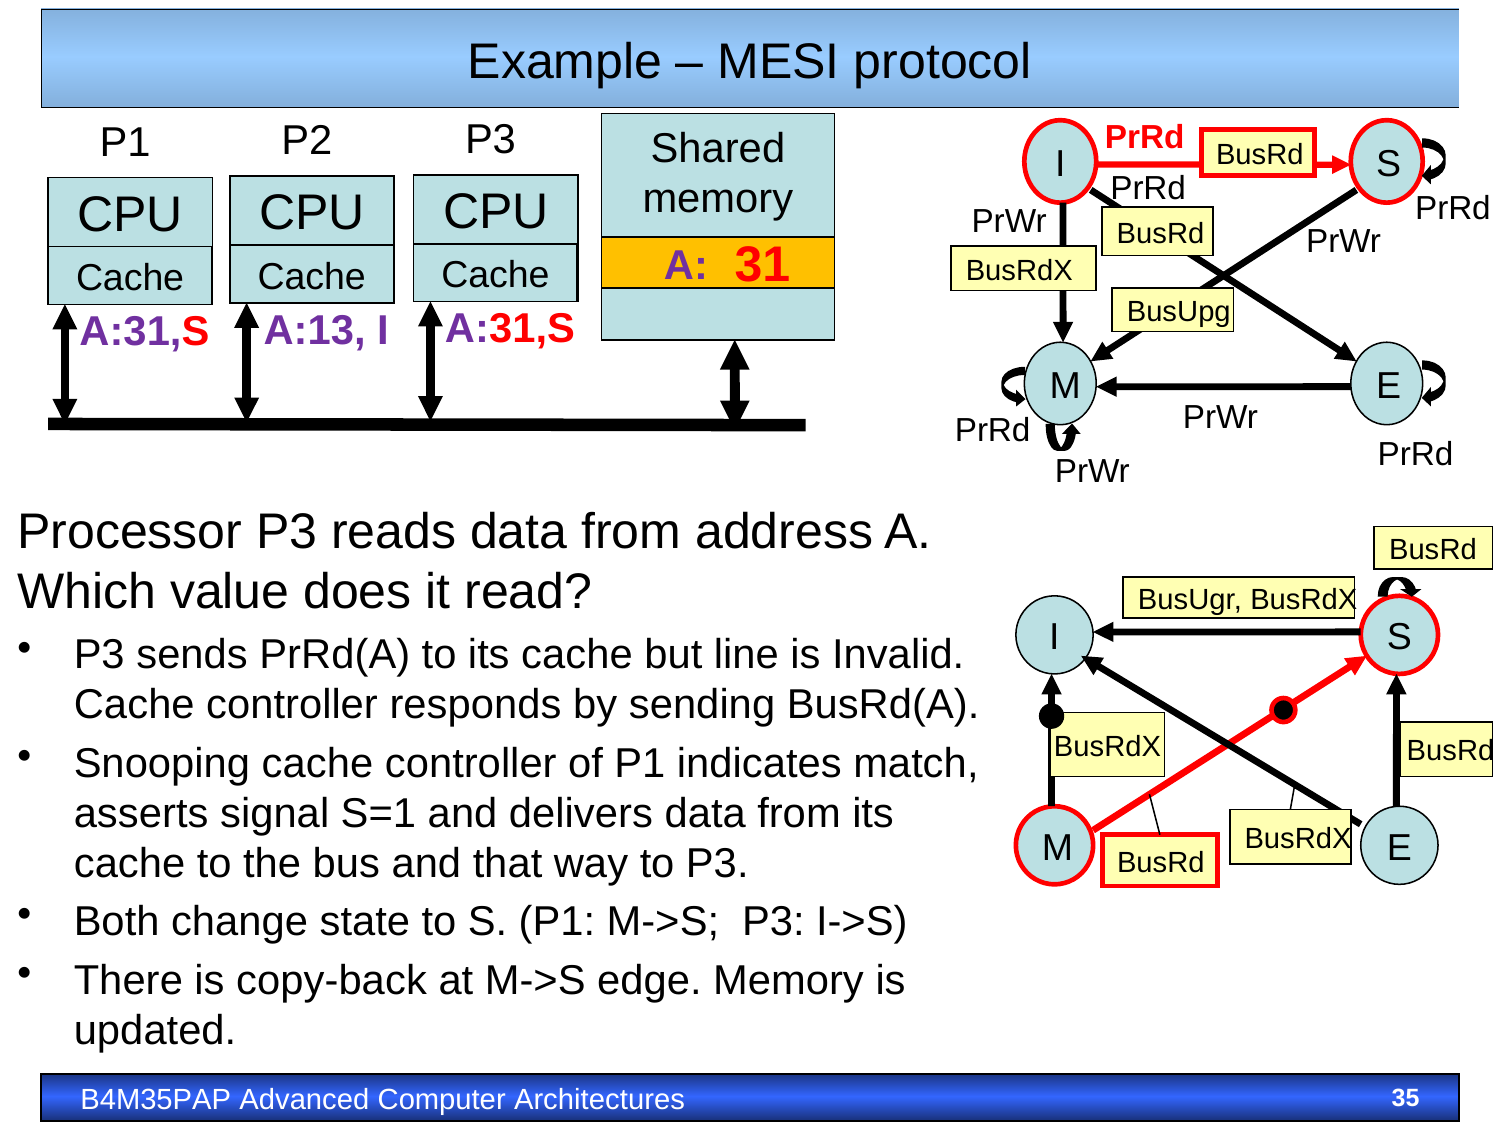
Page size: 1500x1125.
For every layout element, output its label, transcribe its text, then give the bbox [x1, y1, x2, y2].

text_box A: [638, 230, 724, 296]
text_box BusUgr, BusRdX [1123, 577, 1355, 618]
text_box E [1350, 342, 1423, 424]
text_box PrWr [1291, 211, 1423, 312]
text_box Cache [229, 245, 394, 303]
title Example – MESI protocol [41, 8, 1459, 108]
text_box S [1360, 595, 1439, 674]
text_box BusRd [1101, 214, 1213, 256]
text_box P3 [449, 108, 532, 170]
text_box Shared memory [601, 289, 835, 340]
text_box Cache [48, 246, 212, 305]
text_box BusRd [1102, 834, 1218, 886]
text_box [1046, 424, 1079, 451]
text_box BusRd [1373, 526, 1493, 570]
text_box [1422, 361, 1445, 405]
text_box BusRdX [1229, 809, 1351, 864]
text_box I [1024, 120, 1058, 191]
text_box BusRdX [950, 246, 1097, 291]
text_box Cache [413, 243, 578, 302]
text_box PrRd [933, 400, 1046, 456]
text_box S [1350, 120, 1423, 203]
text_box CPU [229, 176, 395, 295]
text_box CPU [413, 174, 578, 243]
text_box BusRd [1244, 129, 1315, 176]
text_box PrRd [1359, 424, 1472, 480]
text_box P2 [265, 108, 349, 171]
text_box [1271, 698, 1296, 723]
text_box [601, 237, 638, 289]
text_box PrRd [1058, 159, 1248, 214]
text_box PrWr [956, 191, 1062, 247]
text_box [1039, 704, 1064, 729]
text_box M [1015, 806, 1094, 885]
text_box M [1024, 342, 1097, 425]
text_box [1002, 367, 1025, 400]
text_box I [1015, 595, 1094, 674]
text_box BusRdX [1050, 712, 1165, 777]
text_box PrWr [950, 441, 1234, 542]
text_box Processor P3 reads data from address A. Which value does it read? P3 sends PrRd(A) to its cache but line is Invalid. Cache controller responds by sending BusRd(A). Snooping cache controller of P1 indicates match, asserts signal S=1 and delivers data from its cache to the bus and that way to P3. Both change state to S. (P1: M->S; P3: I->S) There is copy-back at M->S edge. Memory is updated. [2, 491, 1006, 984]
text_box 31 [705, 223, 805, 299]
text_box CPU [48, 177, 213, 296]
text_box [1378, 577, 1420, 596]
text_box A:13, I [248, 295, 404, 361]
text_box P1 [83, 108, 167, 172]
text_box PrRd [1400, 178, 1500, 234]
text_box BusUpg [1112, 287, 1234, 332]
text_box A:31,S [64, 296, 225, 362]
text_box [805, 237, 835, 289]
text_box [1422, 139, 1445, 178]
text_box PrRd [1054, 108, 1244, 163]
text_box A:31,S [430, 293, 590, 359]
text_box PrWr [1151, 387, 1290, 488]
text_box BusRd [1400, 722, 1493, 777]
text_box Shared memory [601, 113, 835, 237]
text_box E [1360, 806, 1439, 885]
